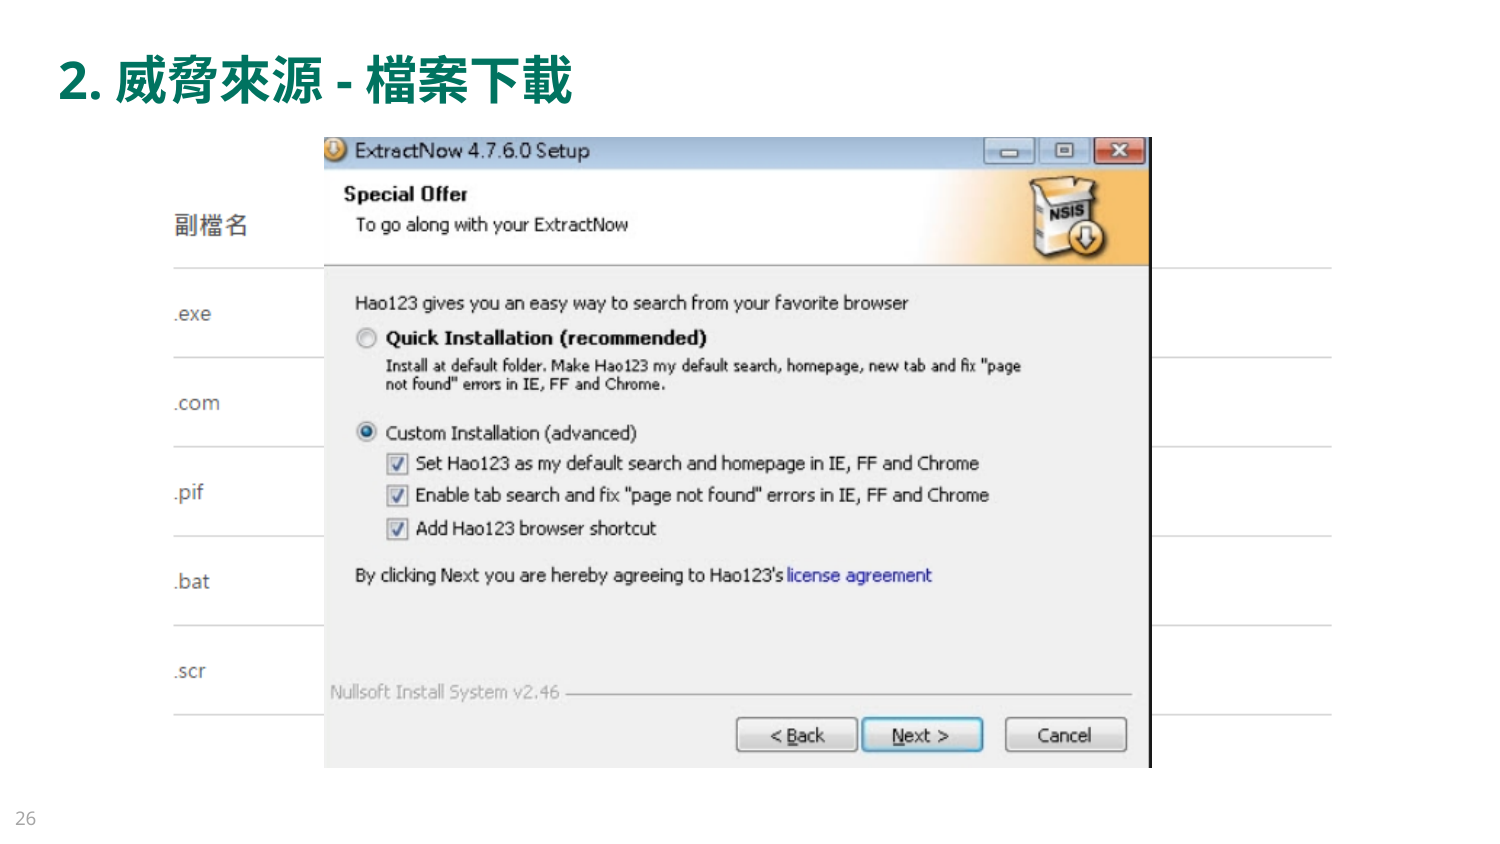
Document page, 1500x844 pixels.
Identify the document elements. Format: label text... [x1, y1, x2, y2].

slide_number 26 [15, 806, 61, 831]
picture [141, 137, 1357, 768]
title 2.威脅來源-檔案下載 [58, 48, 1442, 162]
